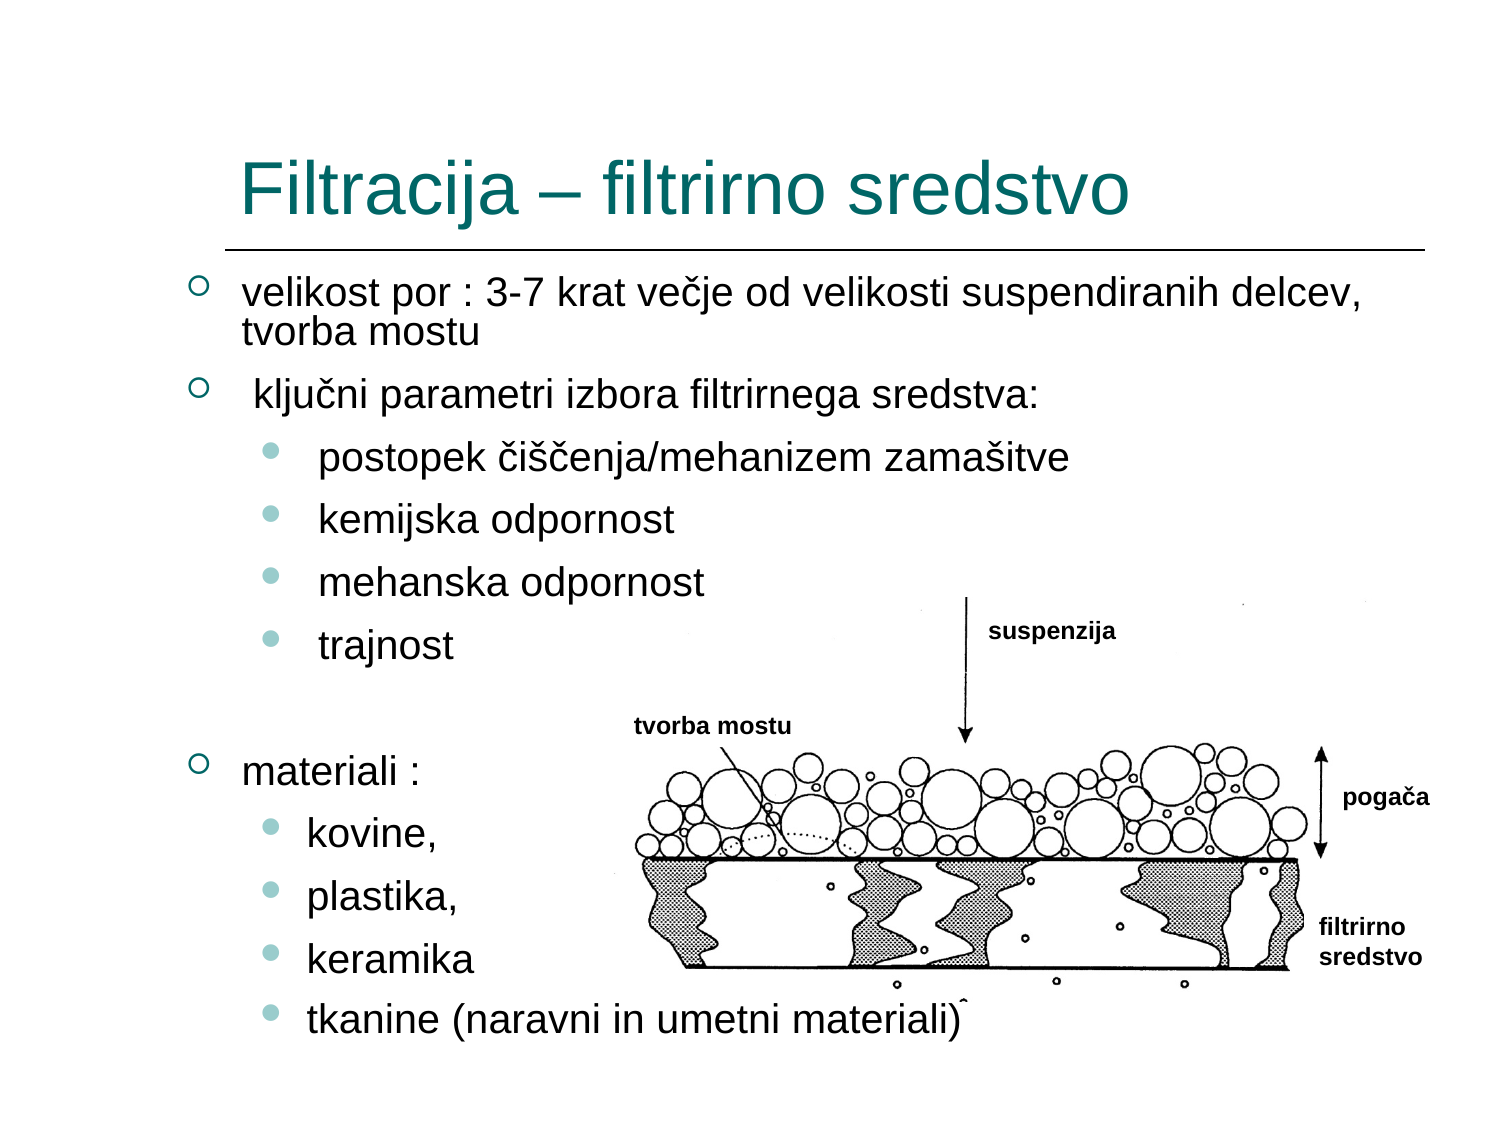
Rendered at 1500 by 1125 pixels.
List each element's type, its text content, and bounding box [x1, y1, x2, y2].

title Filtracija – filtrirno sredstvo [224, 49, 1425, 237]
text_box suspenzija [973, 607, 1198, 653]
text_box filtrirno sredstvo [1304, 902, 1446, 978]
text_box tvorba mostu [618, 701, 844, 748]
text_box pogača [1327, 772, 1446, 819]
picture [596, 597, 1437, 1002]
list velikost por : 3-7 krat večje od velikosti suspendiranih delcev, tvorba mostu ključni parametri izbora filtrirnega sredstva: postopek čiščenja/mehanizem zamašitve kemijska odpornost mehanska odpornost trajnost materiali : kovine, plastika, keramika tkanine (naravni in umetni materiali) [171, 267, 1447, 1114]
